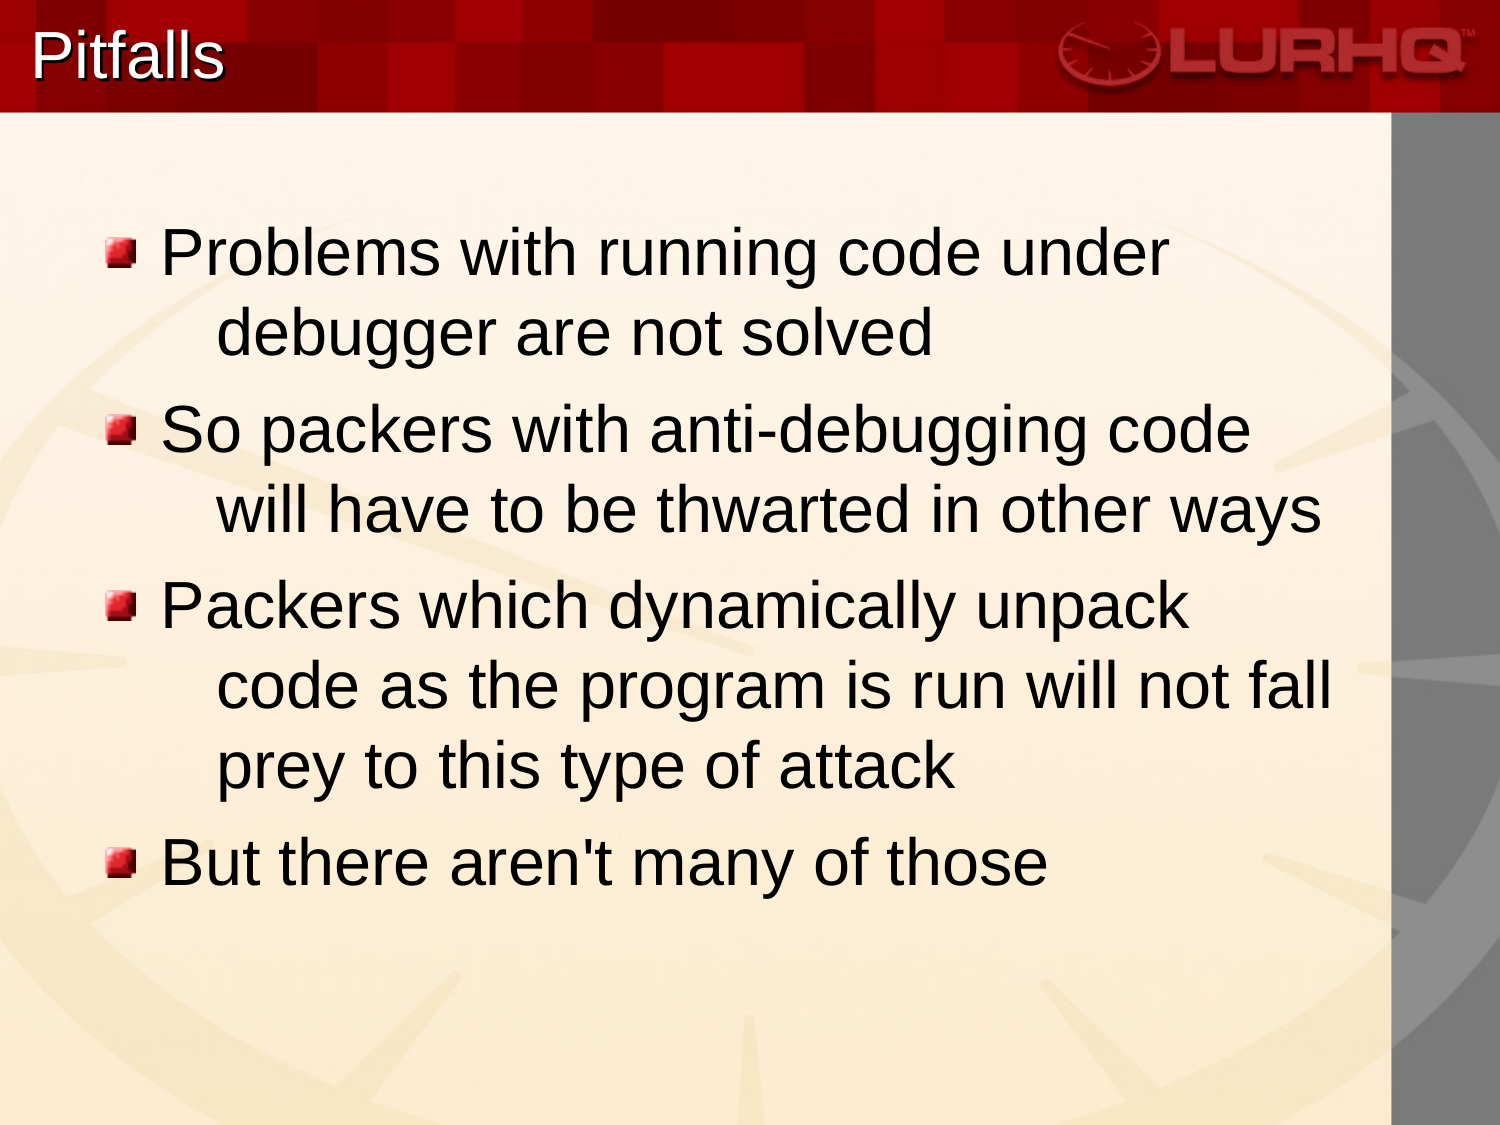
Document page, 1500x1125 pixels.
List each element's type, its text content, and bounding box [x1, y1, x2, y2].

title Pitfalls [30, 0, 1350, 106]
picture [0, 0, 1500, 1125]
list Problems with running code under debugger are not solved So packers with anti-debugging code will have to be thwarted in other ways Packers which dynamically unpack code as the program is run will not fall prey to this type of attack But there aren't many of those [105, 210, 1351, 1021]
